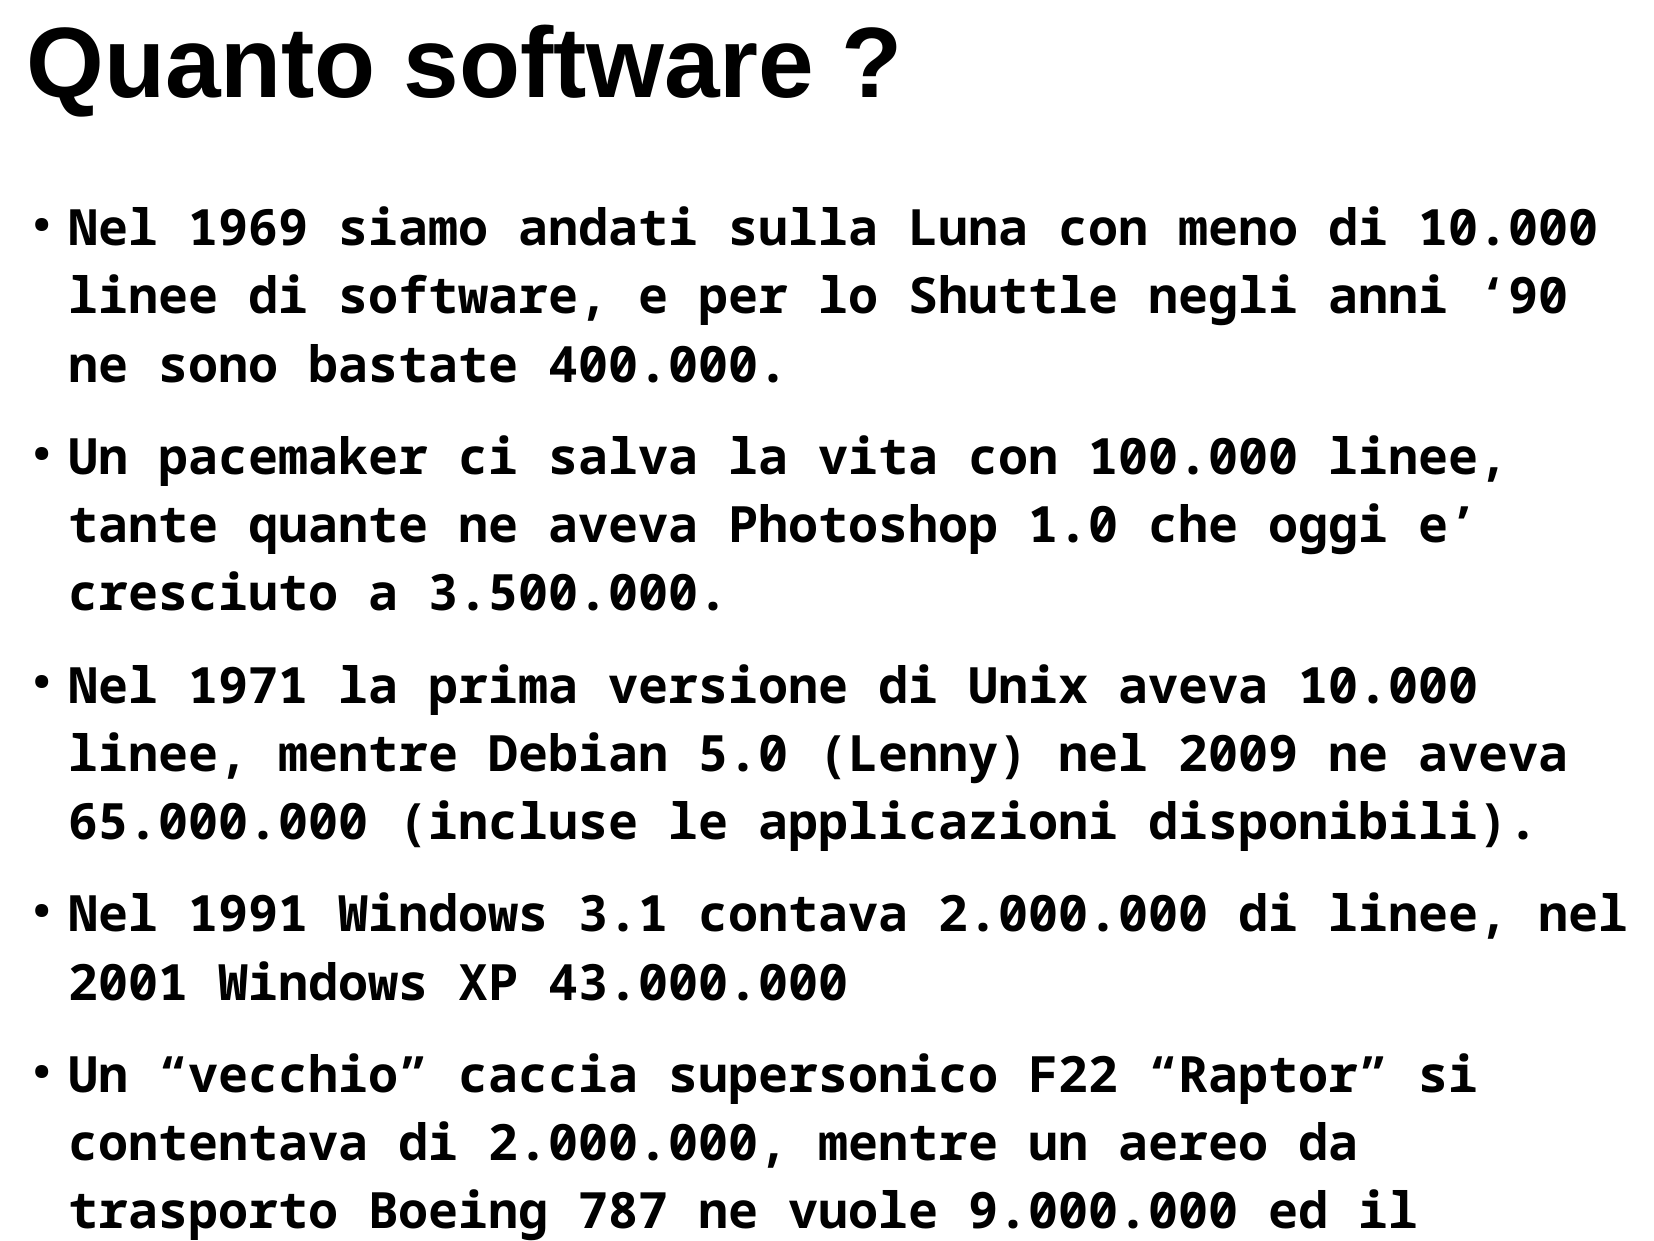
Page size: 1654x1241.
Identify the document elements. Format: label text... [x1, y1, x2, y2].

picture [11, 0, 1654, 1241]
text_box Nel 1969 siamo andati sulla Luna con meno di 10.000 linee di software, e per lo Shuttle negli anni ‘90 ne sono bastate 400.000. Un pacemaker ci salva la vita con 100.000 linee, tante quante ne aveva Photoshop 1.0 che oggi e’ cresciuto a 3.500.000. Nel 1971 la prima versione di Unix aveva 10.000 linee, mentre Debian 5.0 (Lenny) nel 2009 ne aveva 65.000.000 (incluse le applicazioni disponibili). Nel 1991 Windows 3.1 contava 2.000.000 di linee, nel 2001 Windows XP 43.000.000 Un “vecchio” caccia supersonico F22 “Raptor” si contentava di 2.000.000, mentre un aereo da trasporto Boeing 787 ne vuole 9.000.000 ed il famigerato F35 45.000.000 [18, 184, 1654, 1184]
